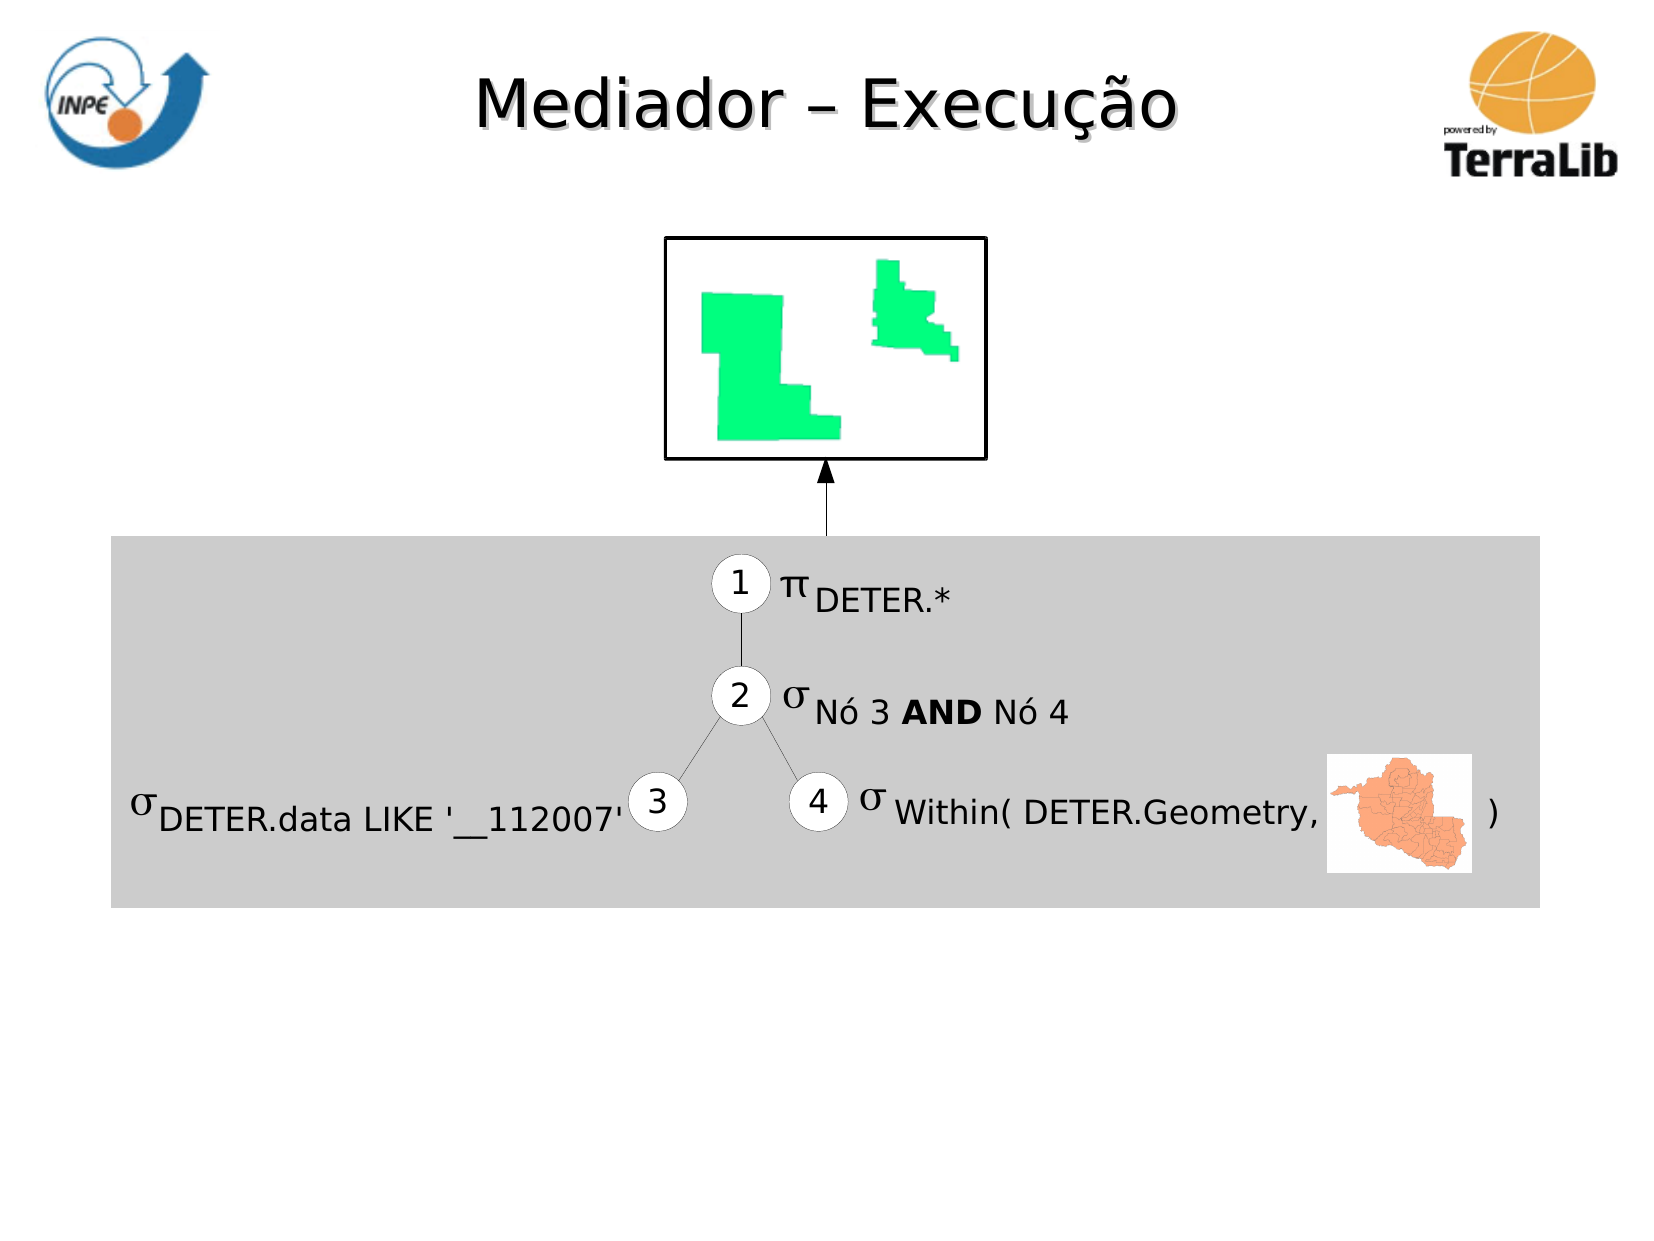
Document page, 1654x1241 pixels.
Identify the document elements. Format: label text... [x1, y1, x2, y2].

picture [35, 29, 206, 178]
picture [111, 236, 1543, 910]
picture [1447, 29, 1619, 178]
title Mediador – Execução [206, 25, 1447, 184]
